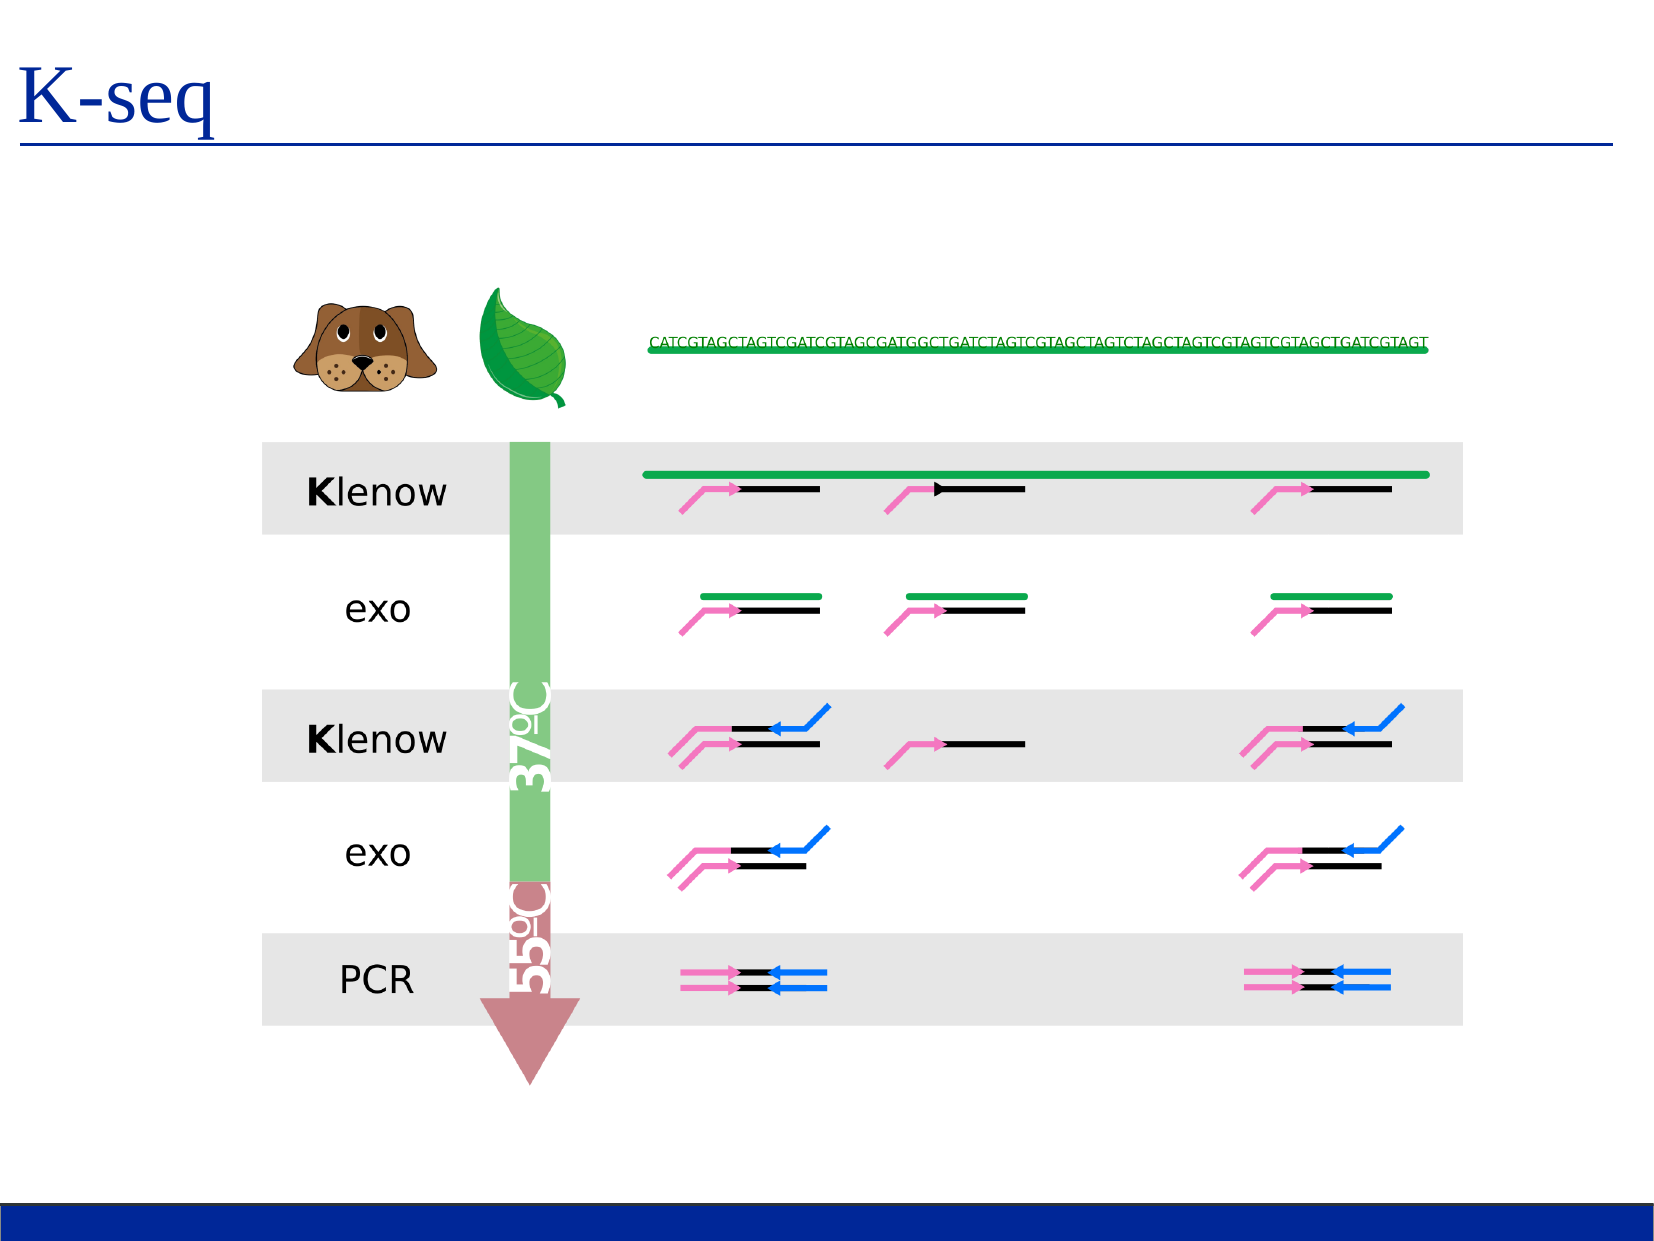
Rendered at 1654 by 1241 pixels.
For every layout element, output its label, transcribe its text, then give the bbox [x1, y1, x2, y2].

picture [262, 243, 1463, 1088]
title K-seq [17, 0, 1589, 198]
